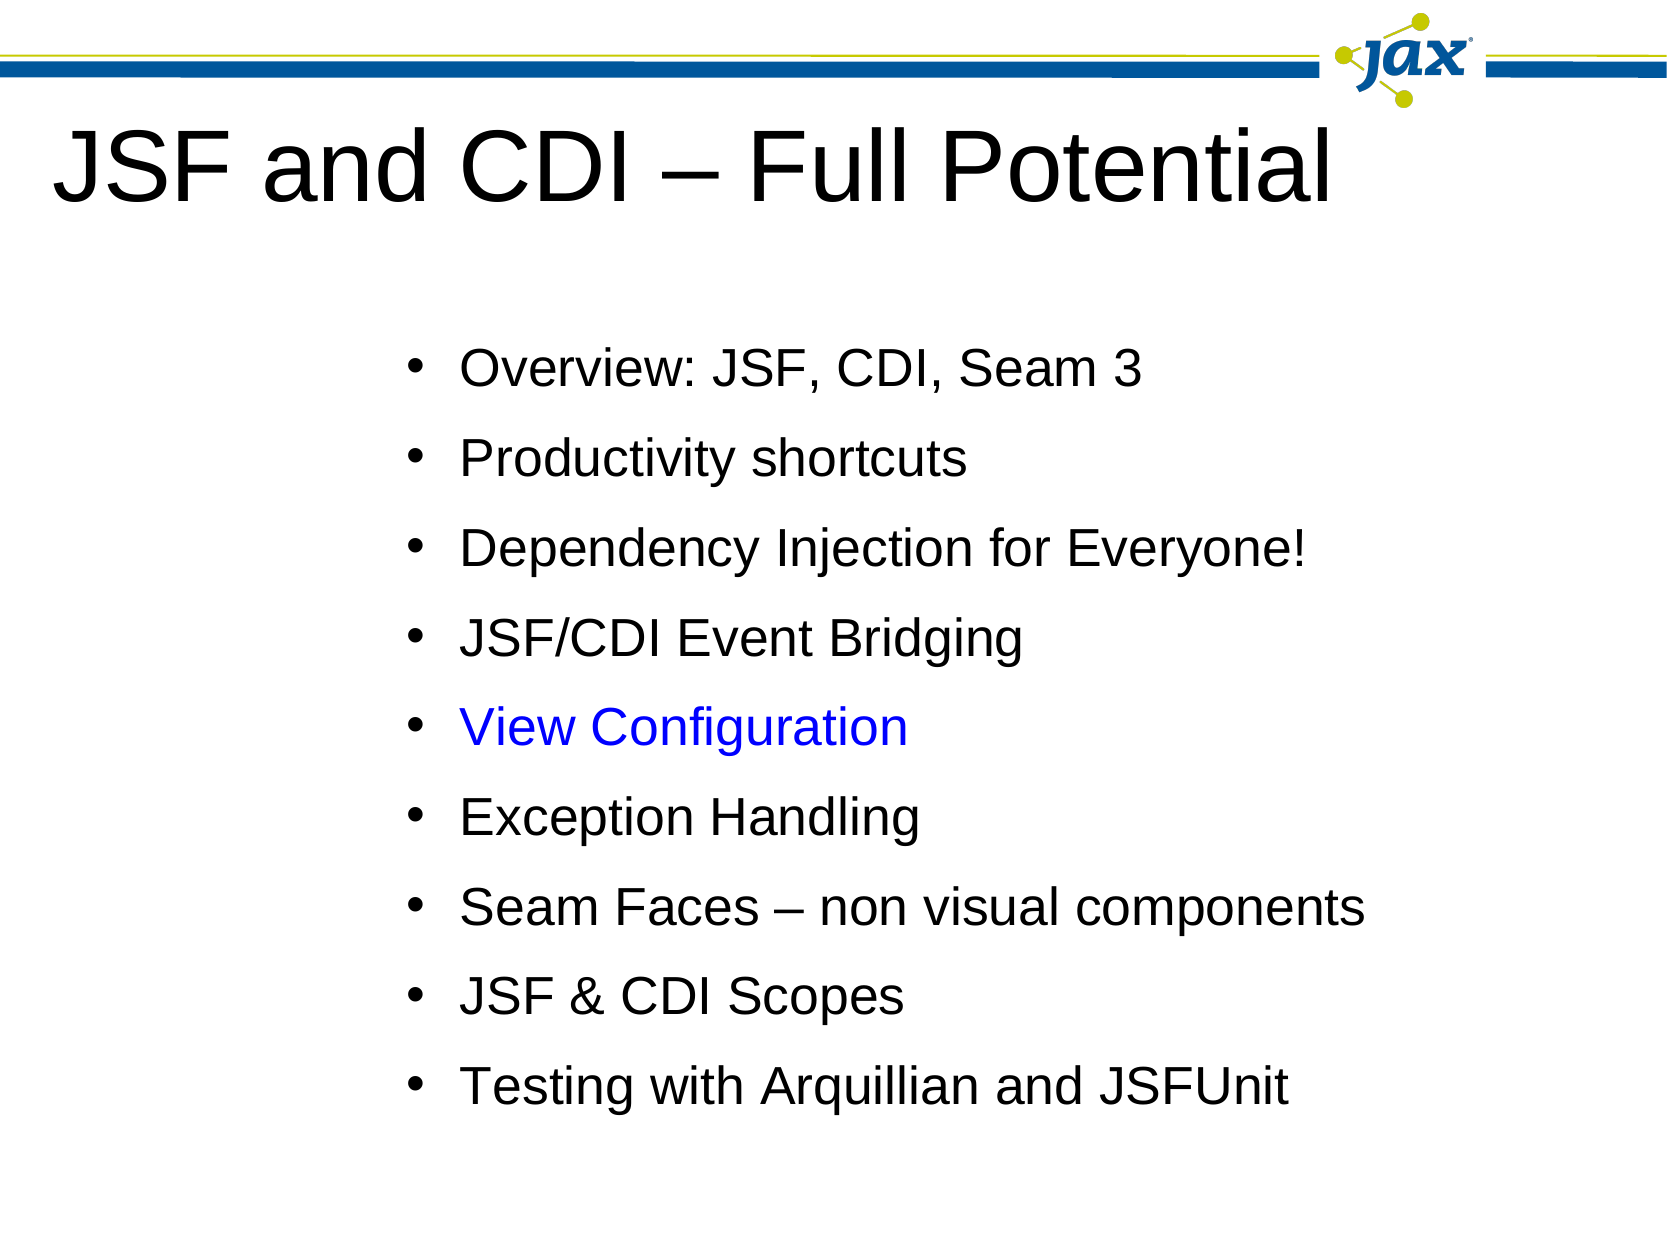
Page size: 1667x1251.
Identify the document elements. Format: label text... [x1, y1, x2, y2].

picture [1335, 13, 1473, 91]
title JSF and CDI – Full Potential [37, 91, 1651, 230]
list Overview: JSF, CDI, Seam 3 Productivity shortcuts Dependency Injection for Everyone! JSF/CDI Event Bridging View Configuration Exception Handling Seam Faces – non visual components JSF & CDI Scopes Testing with Arquillian and JSFUnit [37, 300, 1613, 1126]
